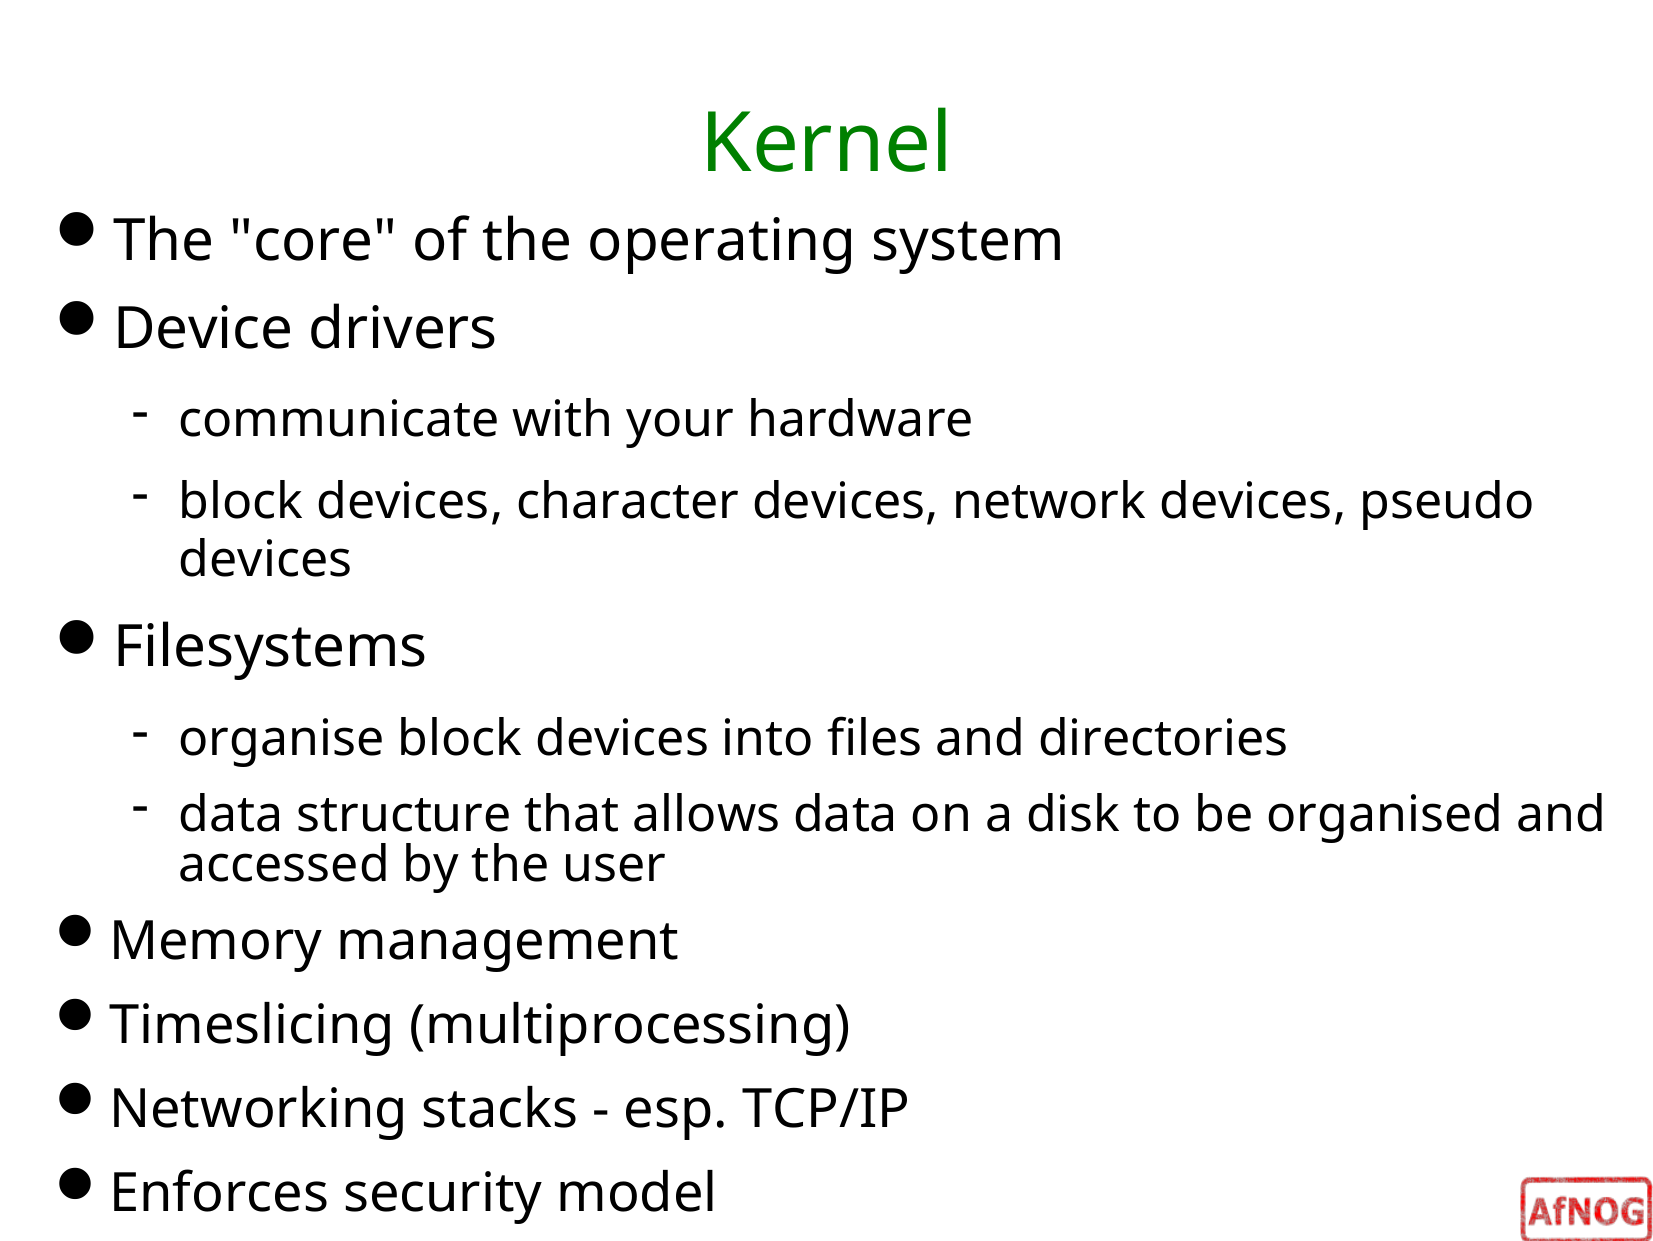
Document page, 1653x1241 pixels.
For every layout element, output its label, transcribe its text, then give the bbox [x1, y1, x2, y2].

text_box The "core" of the operating system Device drivers communicate with your hardware block devices, character devices, network devices, pseudo devices Filesystems organise block devices into files and directories data structure that allows data on a disk to be organised and accessed by the user Memory management Timeslicing (multiprocessing) Networking stacks - esp. TCP/IP Enforces security model [37, 203, 1651, 1220]
picture [1519, 1175, 1653, 1241]
text_box Kernel [121, 64, 1534, 203]
